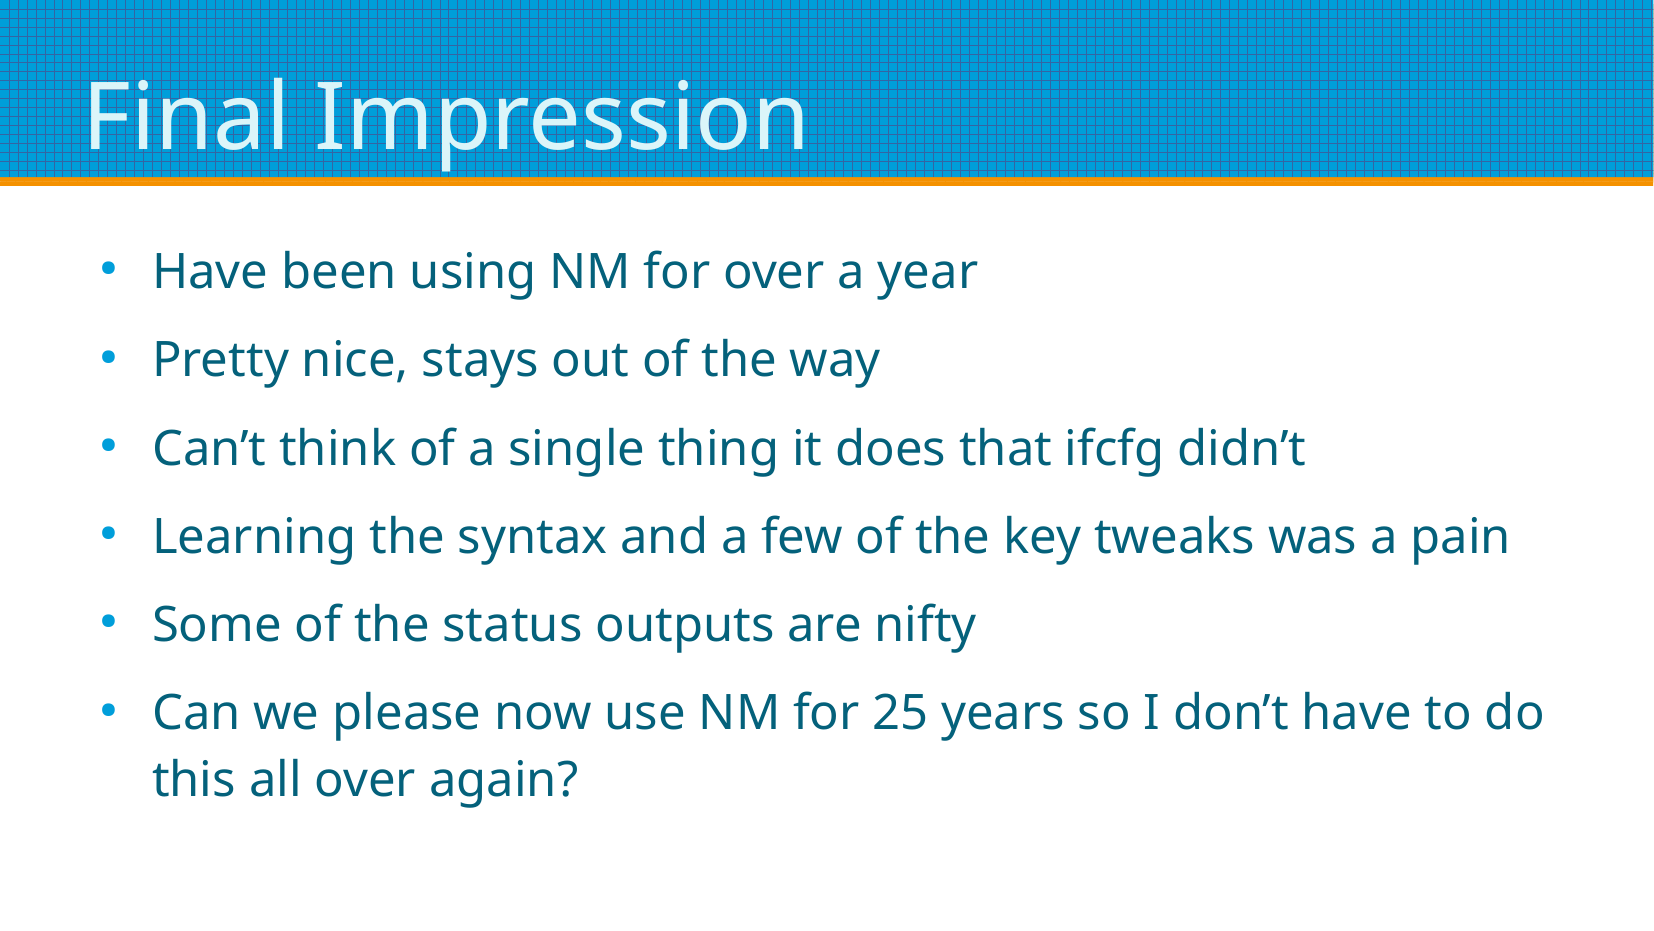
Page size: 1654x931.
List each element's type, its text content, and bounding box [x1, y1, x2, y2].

list Have been using NM for over a year Pretty nice, stays out of the way Can’t think of a single thing it does that ifcfg didn’t Learning the syntax and a few of the key tweaks was a pain Some of the status outputs are nifty Can we please now use NM for 25 years so I don’t have to do this all over again? [82, 236, 1571, 813]
title Final Impression [82, 14, 1571, 178]
